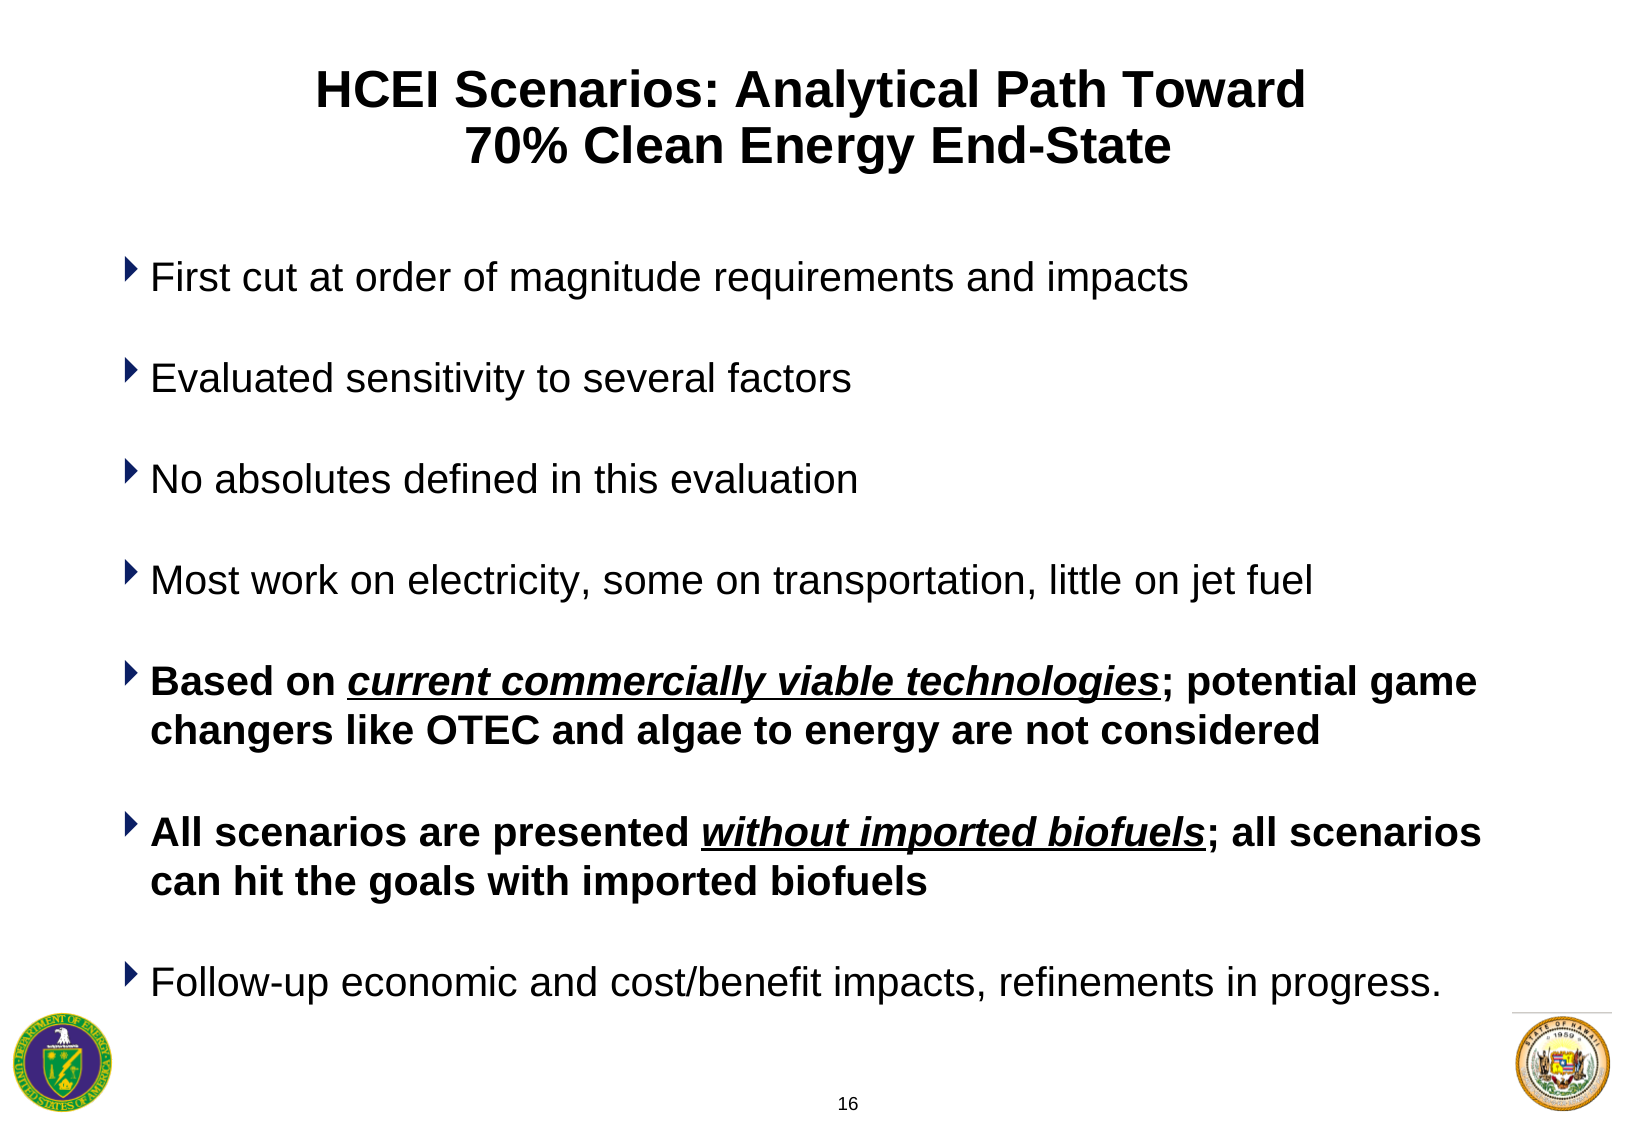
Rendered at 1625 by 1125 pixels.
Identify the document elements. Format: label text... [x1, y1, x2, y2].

title HCEI Scenarios: Analytical Path Toward 70% Clean Energy End-State [74, 62, 1549, 200]
list First cut at order of magnitude requirements and impacts Evaluated sensitivity to several factors No absolutes defined in this evaluation Most work on electricity, some on transportation, little on jet fuel Based on current commercially viable technologies; potential game changers like OTEC and algae to energy are not considered All scenarios are presented without imported biofuels; all scenarios can hit the goals with imported biofuels Follow-up economic and cost/benefit impacts, refinements in progress. [112, 249, 1551, 1013]
picture [1512, 1012, 1612, 1113]
picture [12, 1012, 113, 1113]
